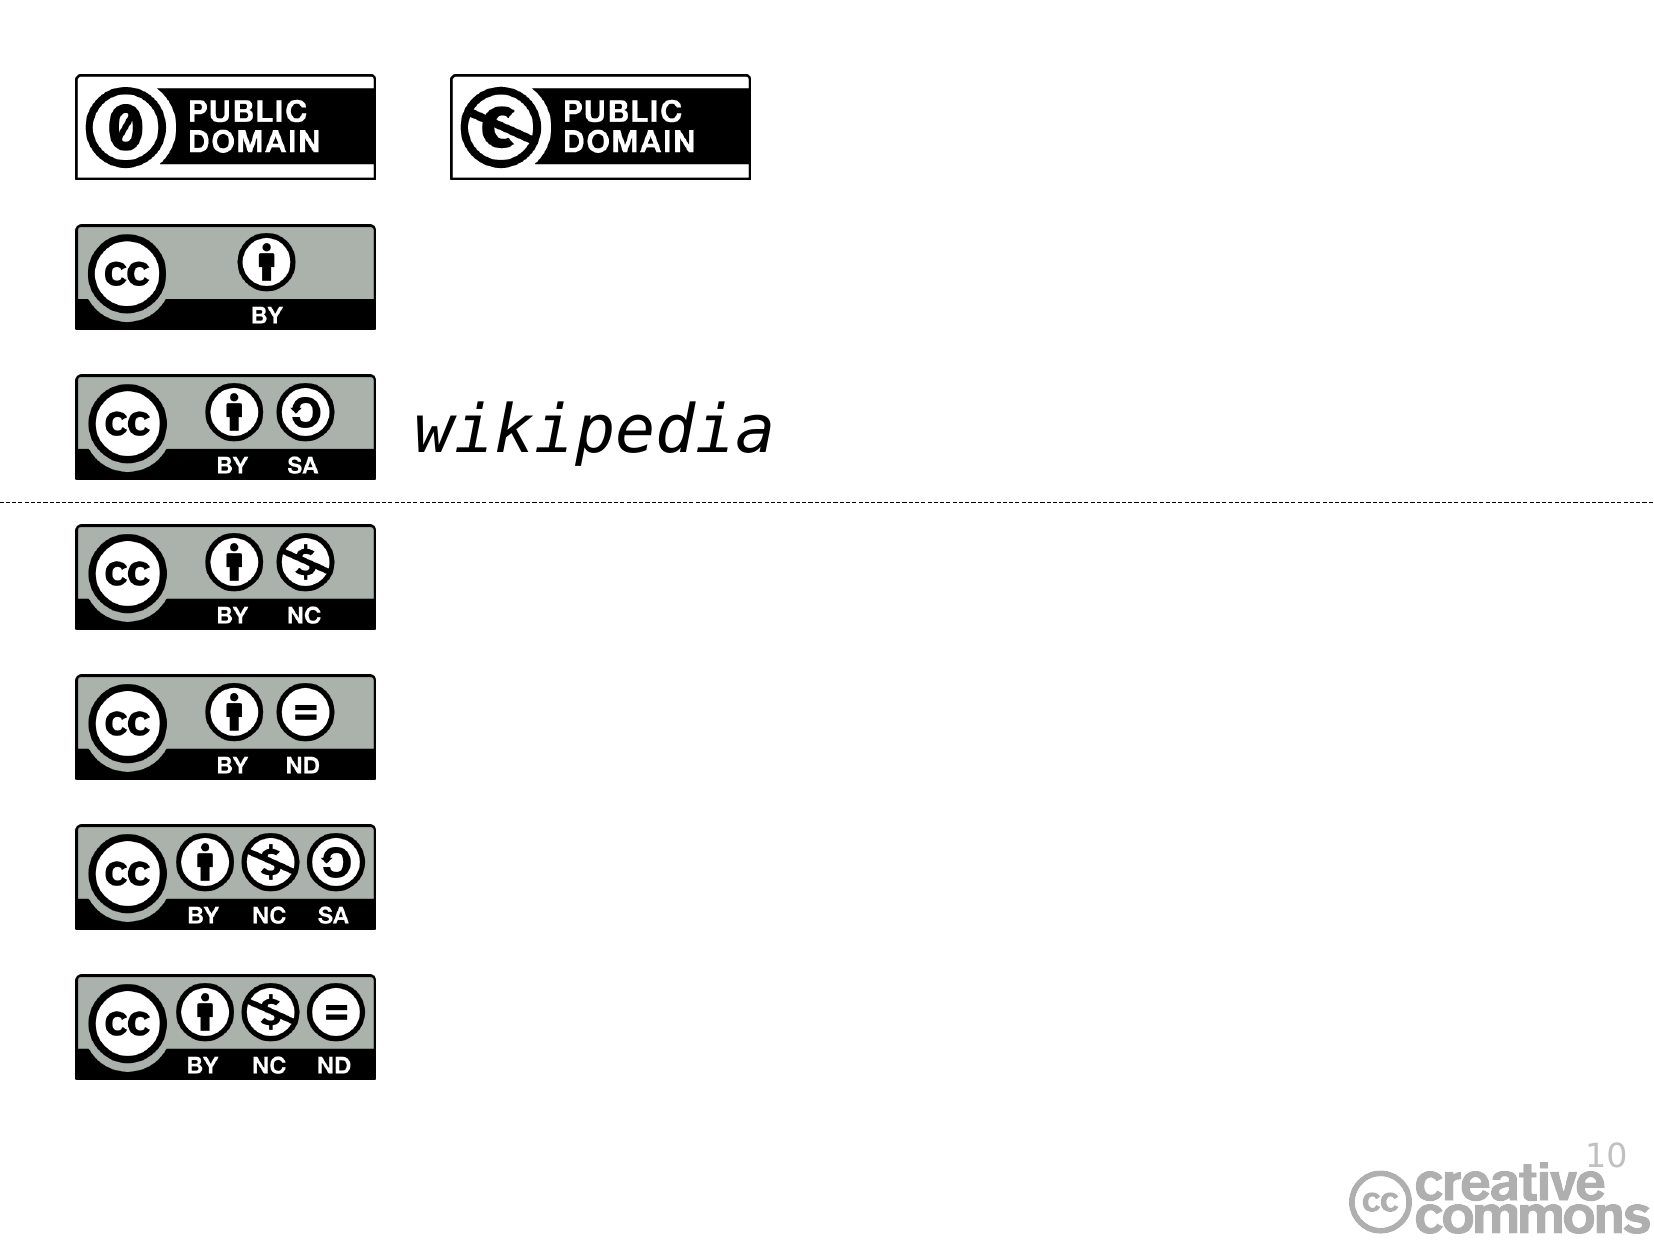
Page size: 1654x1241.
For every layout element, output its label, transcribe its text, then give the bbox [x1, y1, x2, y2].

picture [450, 74, 751, 181]
picture [75, 74, 376, 181]
picture [75, 524, 376, 631]
picture [75, 974, 376, 1081]
text_box wikipedia [399, 383, 1432, 476]
picture [75, 824, 376, 931]
picture [75, 674, 376, 781]
picture [75, 374, 376, 481]
picture [1349, 1162, 1650, 1234]
picture [75, 224, 376, 331]
